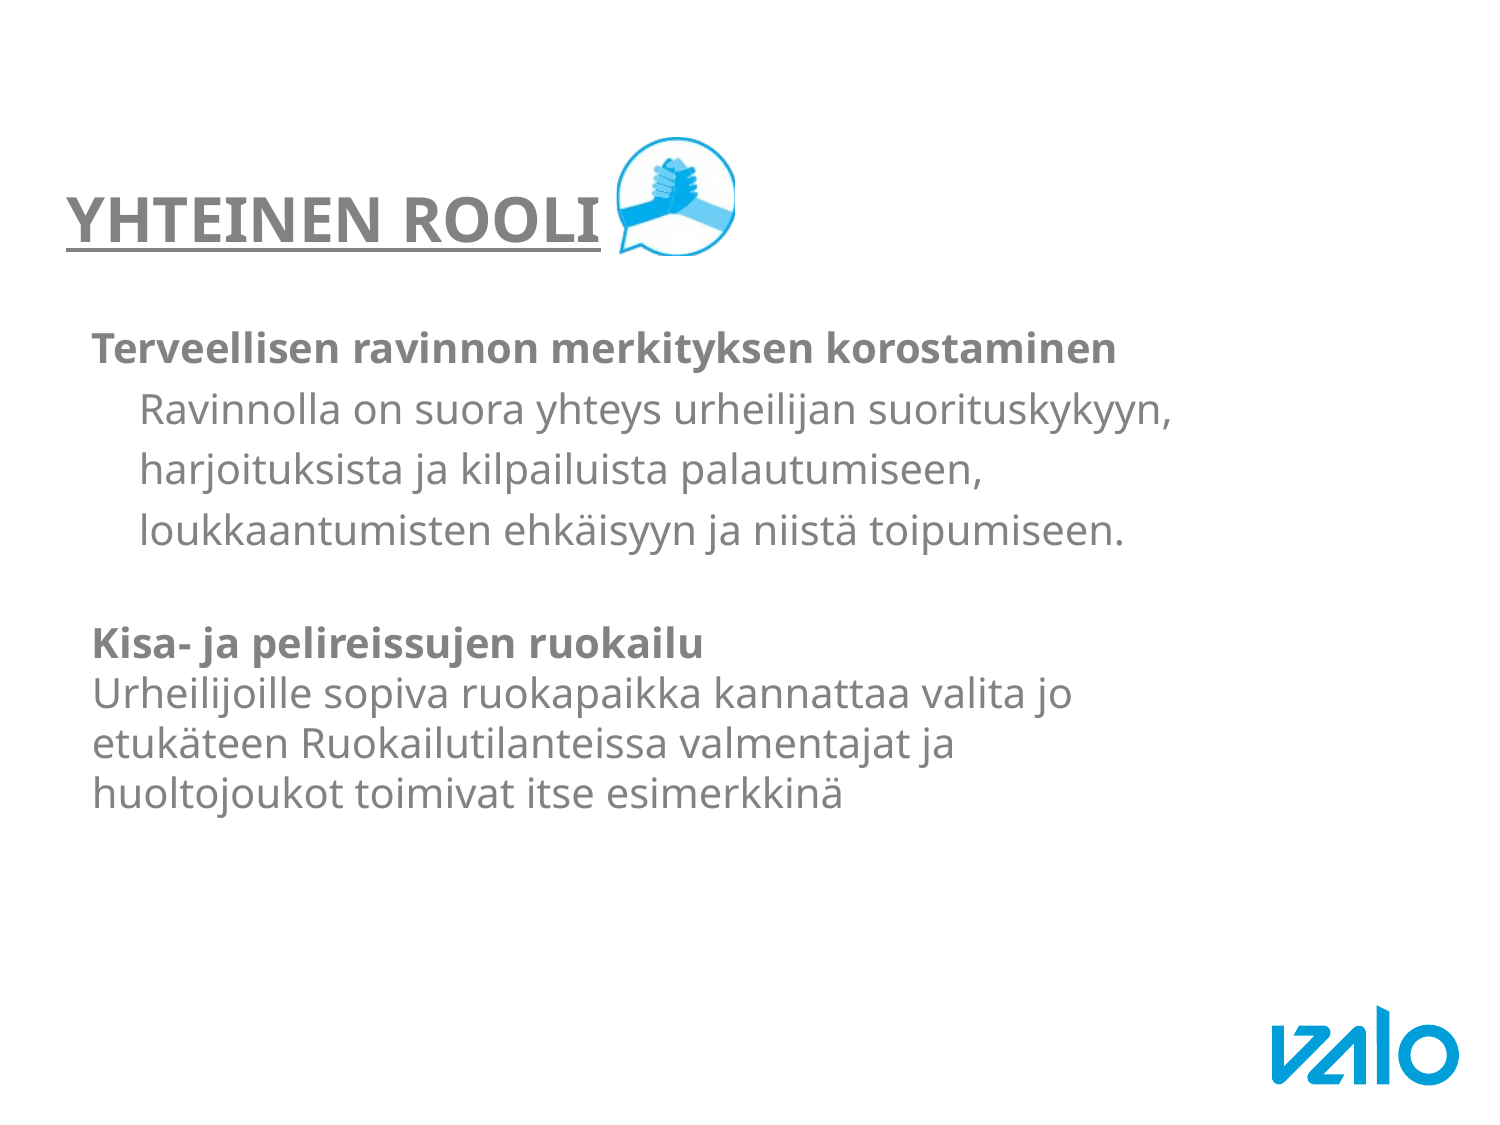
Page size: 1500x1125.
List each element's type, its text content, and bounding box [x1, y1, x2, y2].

list Terveellisen ravinnon merkityksen korostaminen Ravinnolla on suora yhteys urheilijan suorituskykyyn, harjoituksista ja kilpailuista palautumiseen, loukkaantumisten ehkäisyyn ja niistä toipumiseen. [76, 314, 1215, 562]
title YHTEINEN ROOLI [0, 161, 1093, 350]
text_box Kisa- ja pelireissujen ruokailu Urheilijoille sopiva ruokapaikka kannattaa valita jo etukäteen Ruokailutilanteissa valmentajat ja huoltojoukot toimivat itse esimerkkinä [77, 610, 1113, 825]
picture [616, 137, 735, 256]
